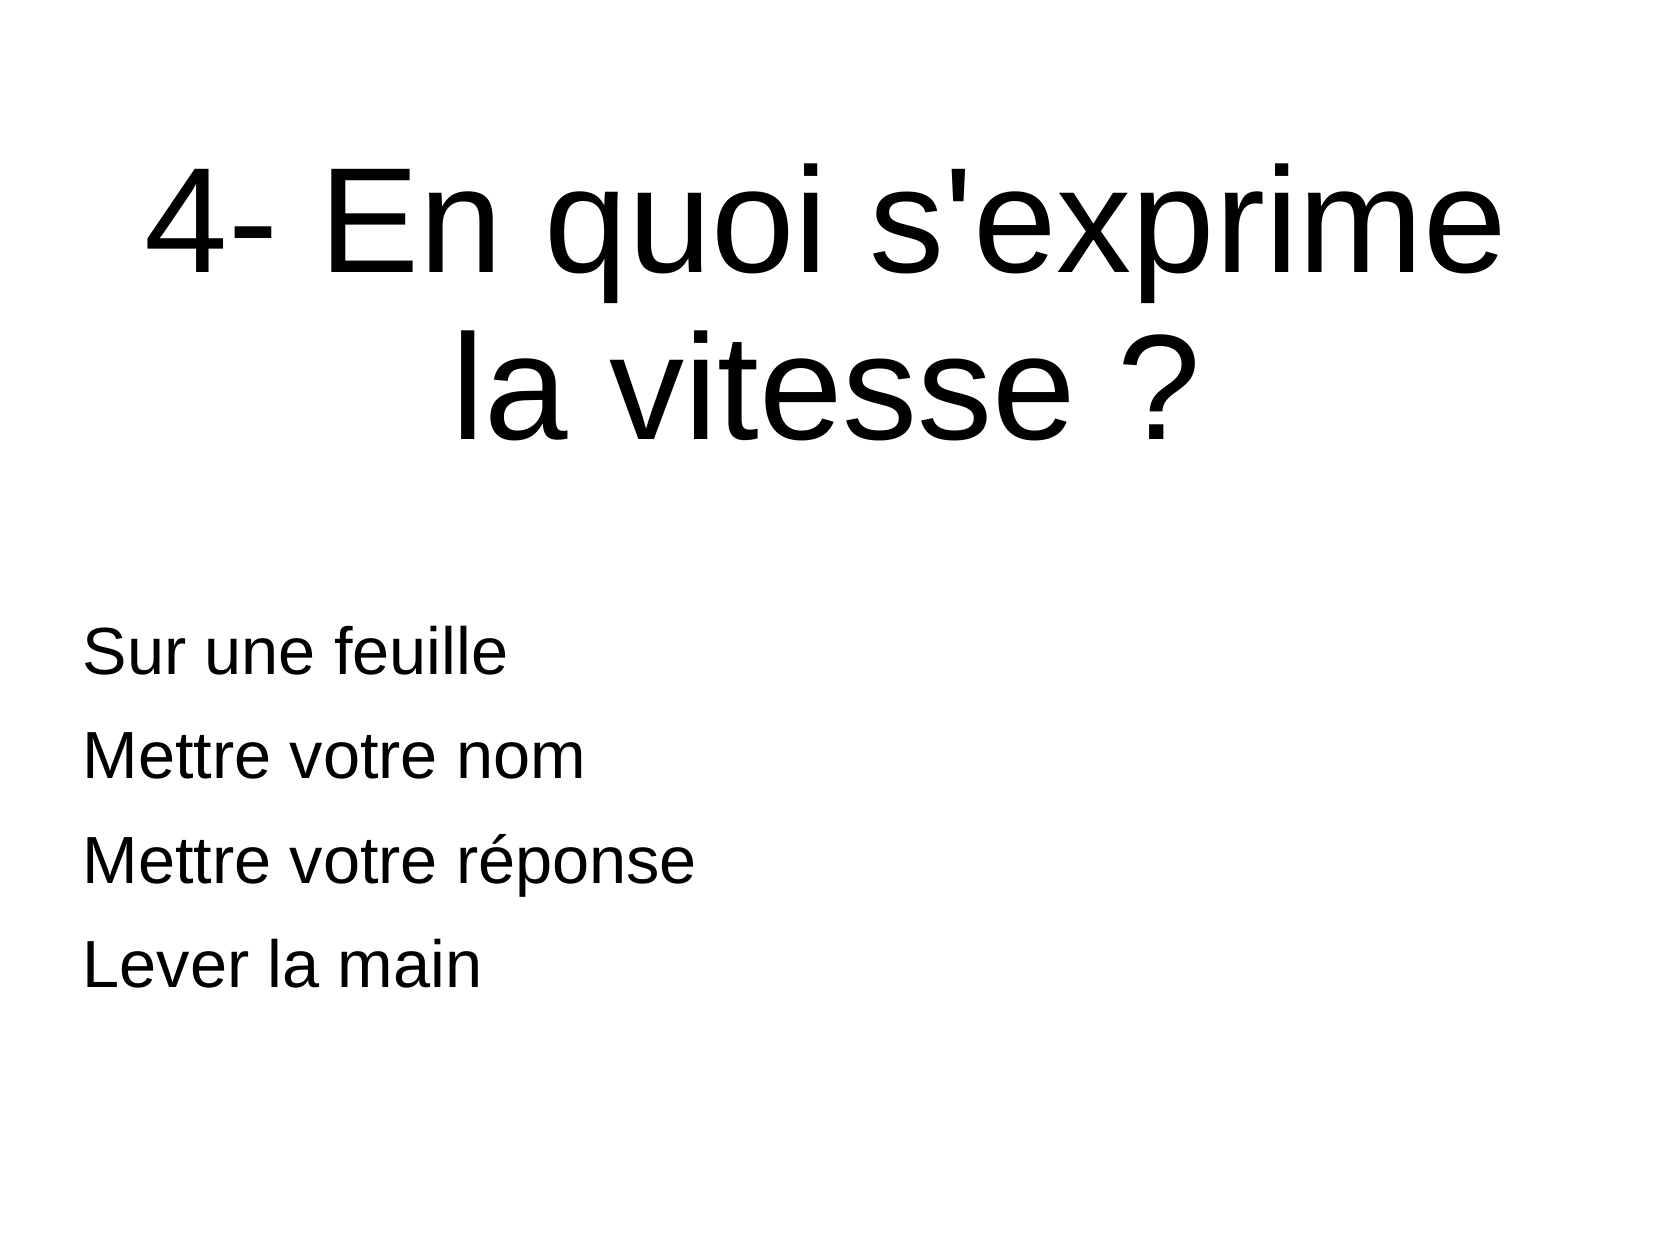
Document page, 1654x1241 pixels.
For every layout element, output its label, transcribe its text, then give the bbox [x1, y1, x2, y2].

list Sur une feuille Mettre votre nom Mettre votre réponse Lever la main [82, 614, 1571, 1109]
title 4- En quoi s'exprime la vitesse ? [82, 136, 1571, 472]
